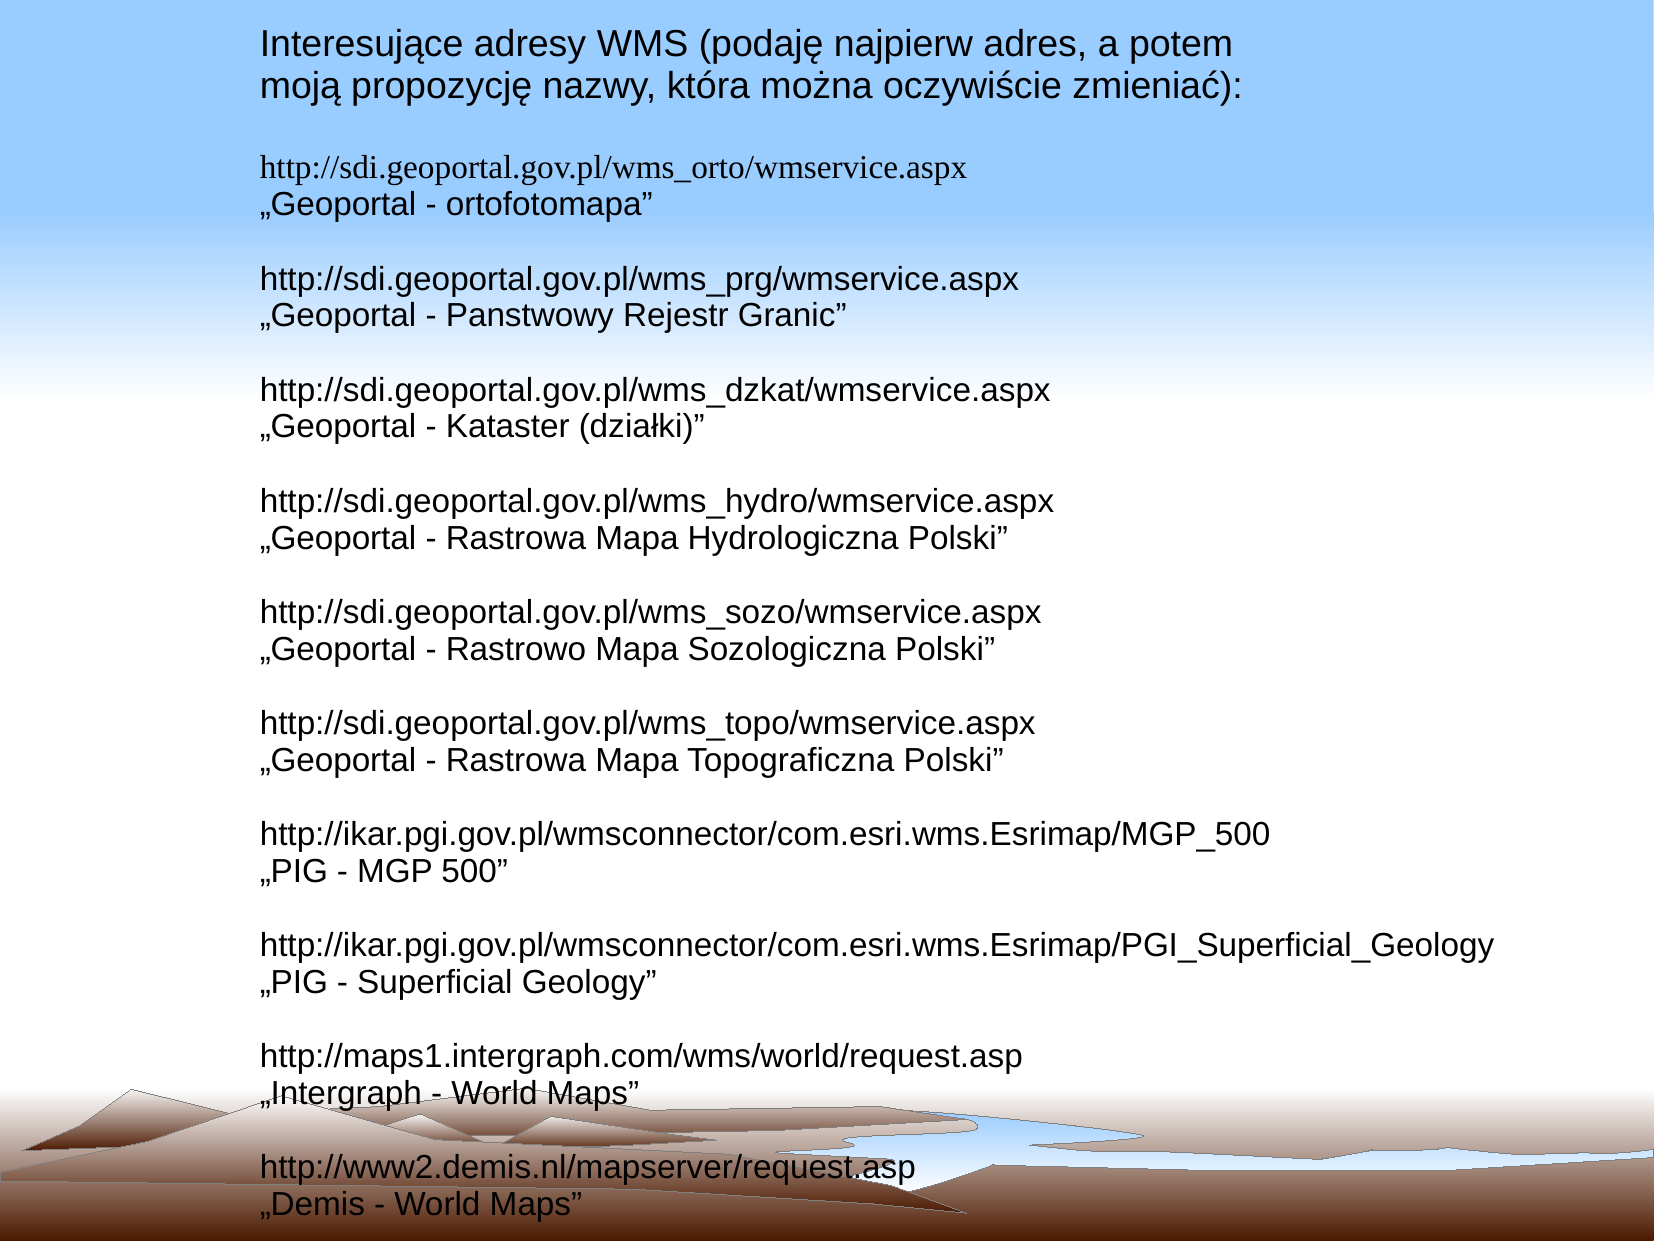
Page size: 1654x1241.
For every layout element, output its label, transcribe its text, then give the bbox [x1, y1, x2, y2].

text_box Interesujące adresy WMS (podaję najpierw adres, a potem moją propozycję nazwy, która można oczywiście zmieniać): http://sdi.geoportal.gov.pl/wms_orto/wmservice.aspx „Geoportal - ortofotomapa” http://sdi.geoportal.gov.pl/wms_prg/wmservice.aspx „Geoportal - Panstwowy Rejestr Granic” http://sdi.geoportal.gov.pl/wms_dzkat/wmservice.aspx „Geoportal - Kataster (działki)” http://sdi.geoportal.gov.pl/wms_hydro/wmservice.aspx „Geoportal - Rastrowa Mapa Hydrologiczna Polski” http://sdi.geoportal.gov.pl/wms_sozo/wmservice.aspx „Geoportal - Rastrowo Mapa Sozologiczna Polski” http://sdi.geoportal.gov.pl/wms_topo/wmservice.aspx „Geoportal - Rastrowa Mapa Topograficzna Polski” http://ikar.pgi.gov.pl/wmsconnector/com.esri.wms.Esrimap/MGP_500 „PIG - MGP 500” http://ikar.pgi.gov.pl/wmsconnector/com.esri.wms.Esrimap/PGI_Superficial_Geology „PIG - Superficial Geology” http://maps1.intergraph.com/wms/world/request.asp „Intergraph - World Maps” http://www2.demis.nl/mapserver/request.asp „Demis - World Maps” [244, 15, 1510, 1241]
